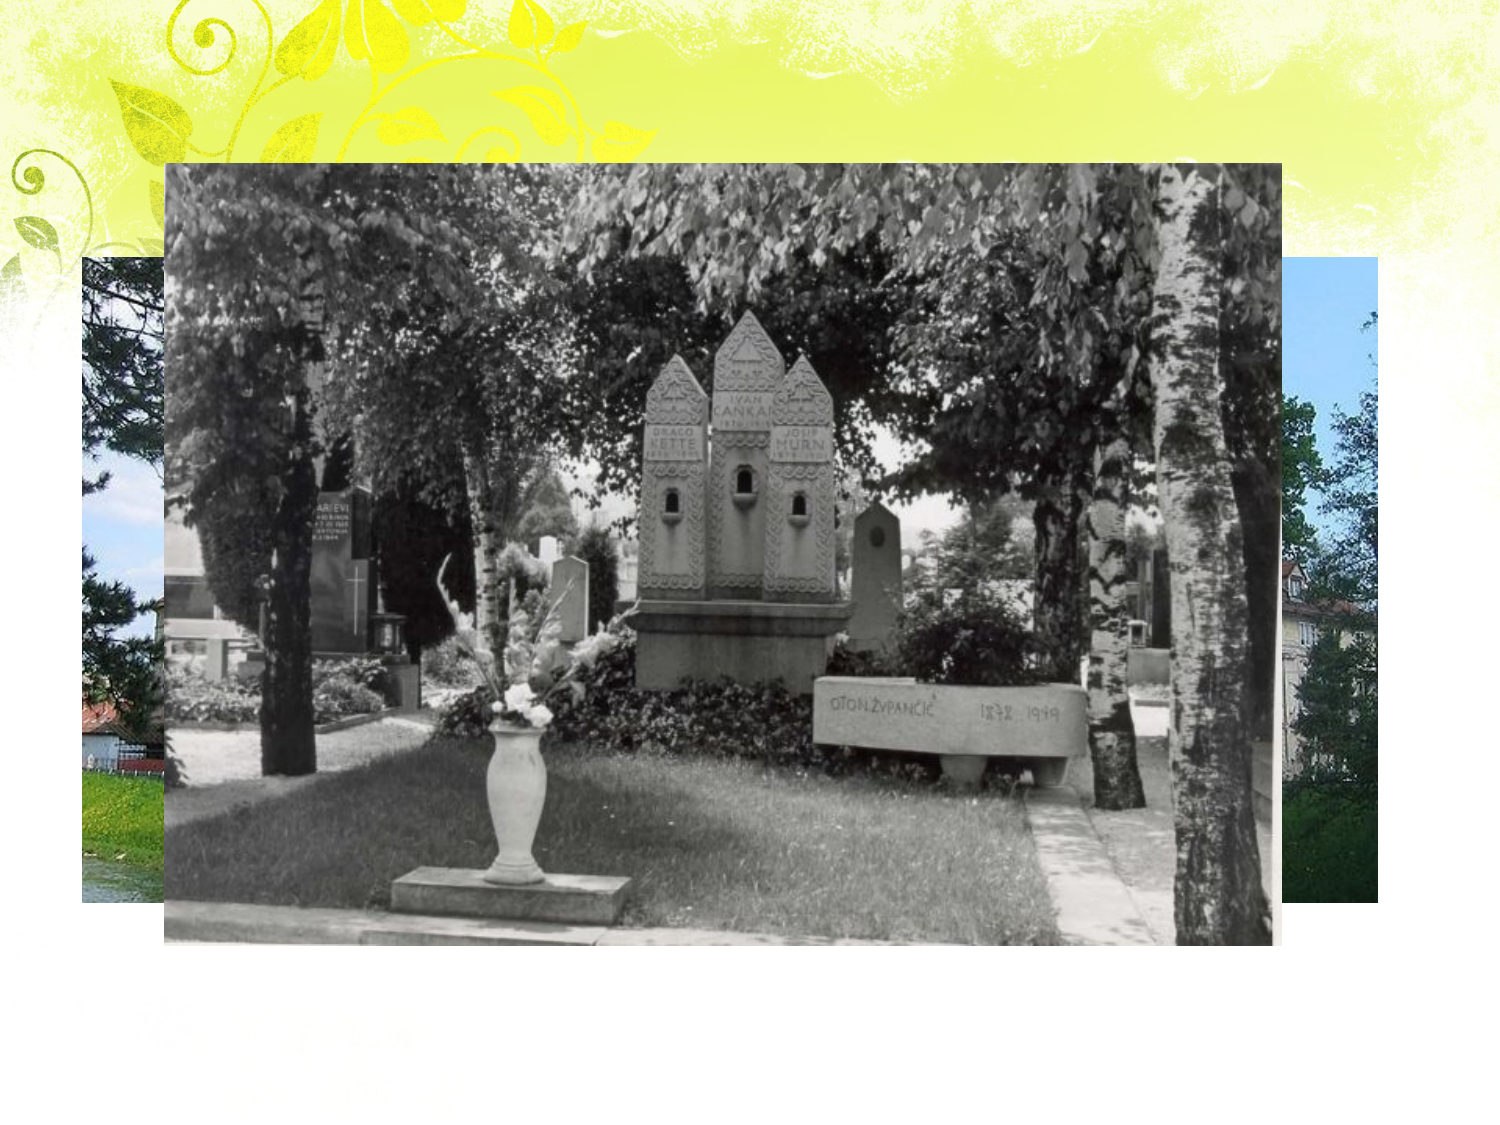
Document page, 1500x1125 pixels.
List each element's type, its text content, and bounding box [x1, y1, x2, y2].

list Oktobra l. 1918 pade po stopnicah Umre 11.12.1918 v Ljubljani Pokopan je v grobnici moderne na Žalah Ima veliko psevdonimov (C.I. - Iv.C-r - I.C, Saveljev – Evstahij, Prepiračev - Julijan Mak) [75, 262, 1425, 1005]
picture [0, 0, 1500, 1125]
